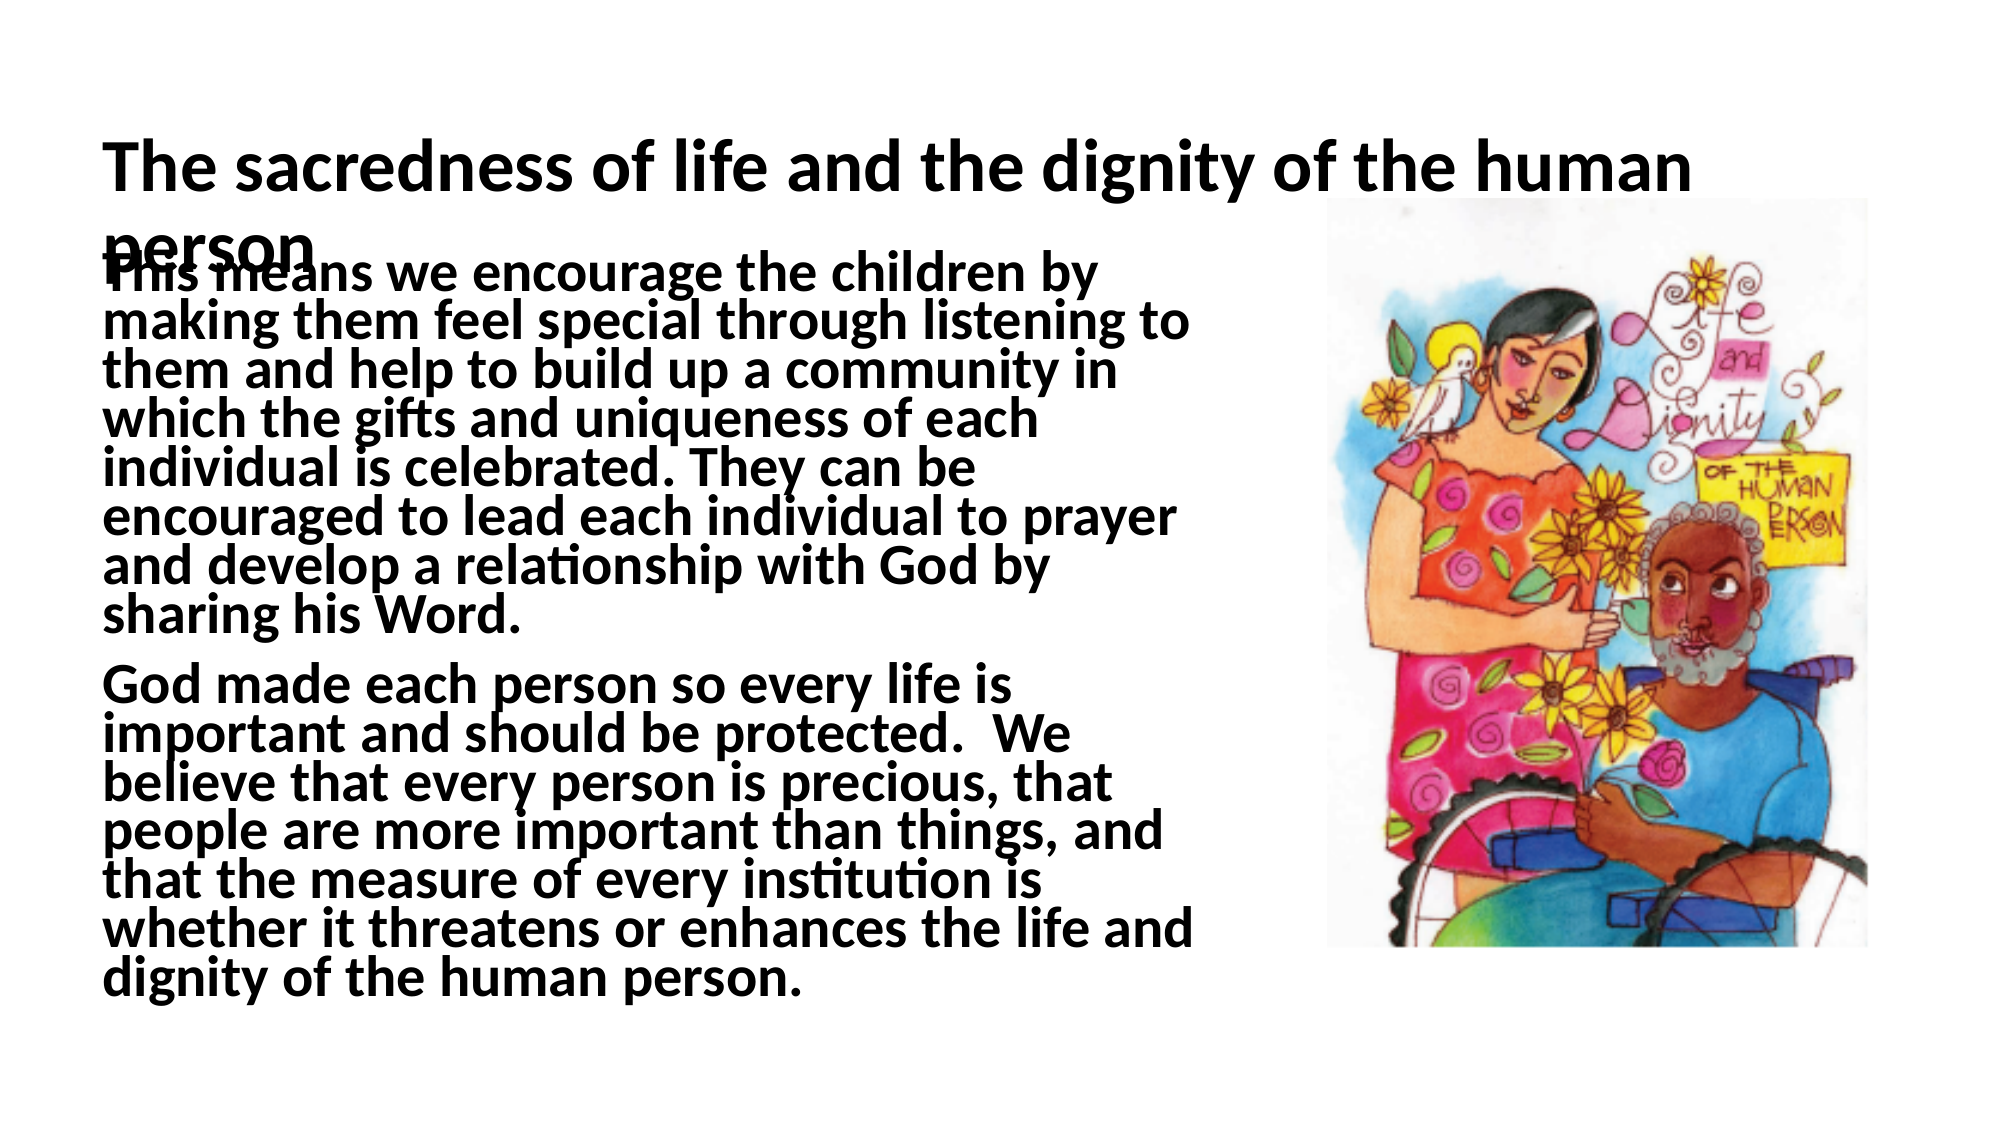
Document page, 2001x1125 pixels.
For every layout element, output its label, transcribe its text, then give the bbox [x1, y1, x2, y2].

picture [1327, 198, 1885, 1010]
title The sacredness of life and the dignity of the human person [87, 38, 1855, 245]
list This means we encourage the children by making them feel special through listening to them and help to build up a community in which the gifts and uniqueness of each individual is celebrated. They can be encouraged to lead each individual to prayer and develop a relationship with God by sharing his Word. God made each person so every life is important and should be protected. We believe that every person is precious, that people are more important than things, and that the measure of every institution is whether it threatens or enhances the life and dignity of the human person. [87, 244, 1212, 1076]
